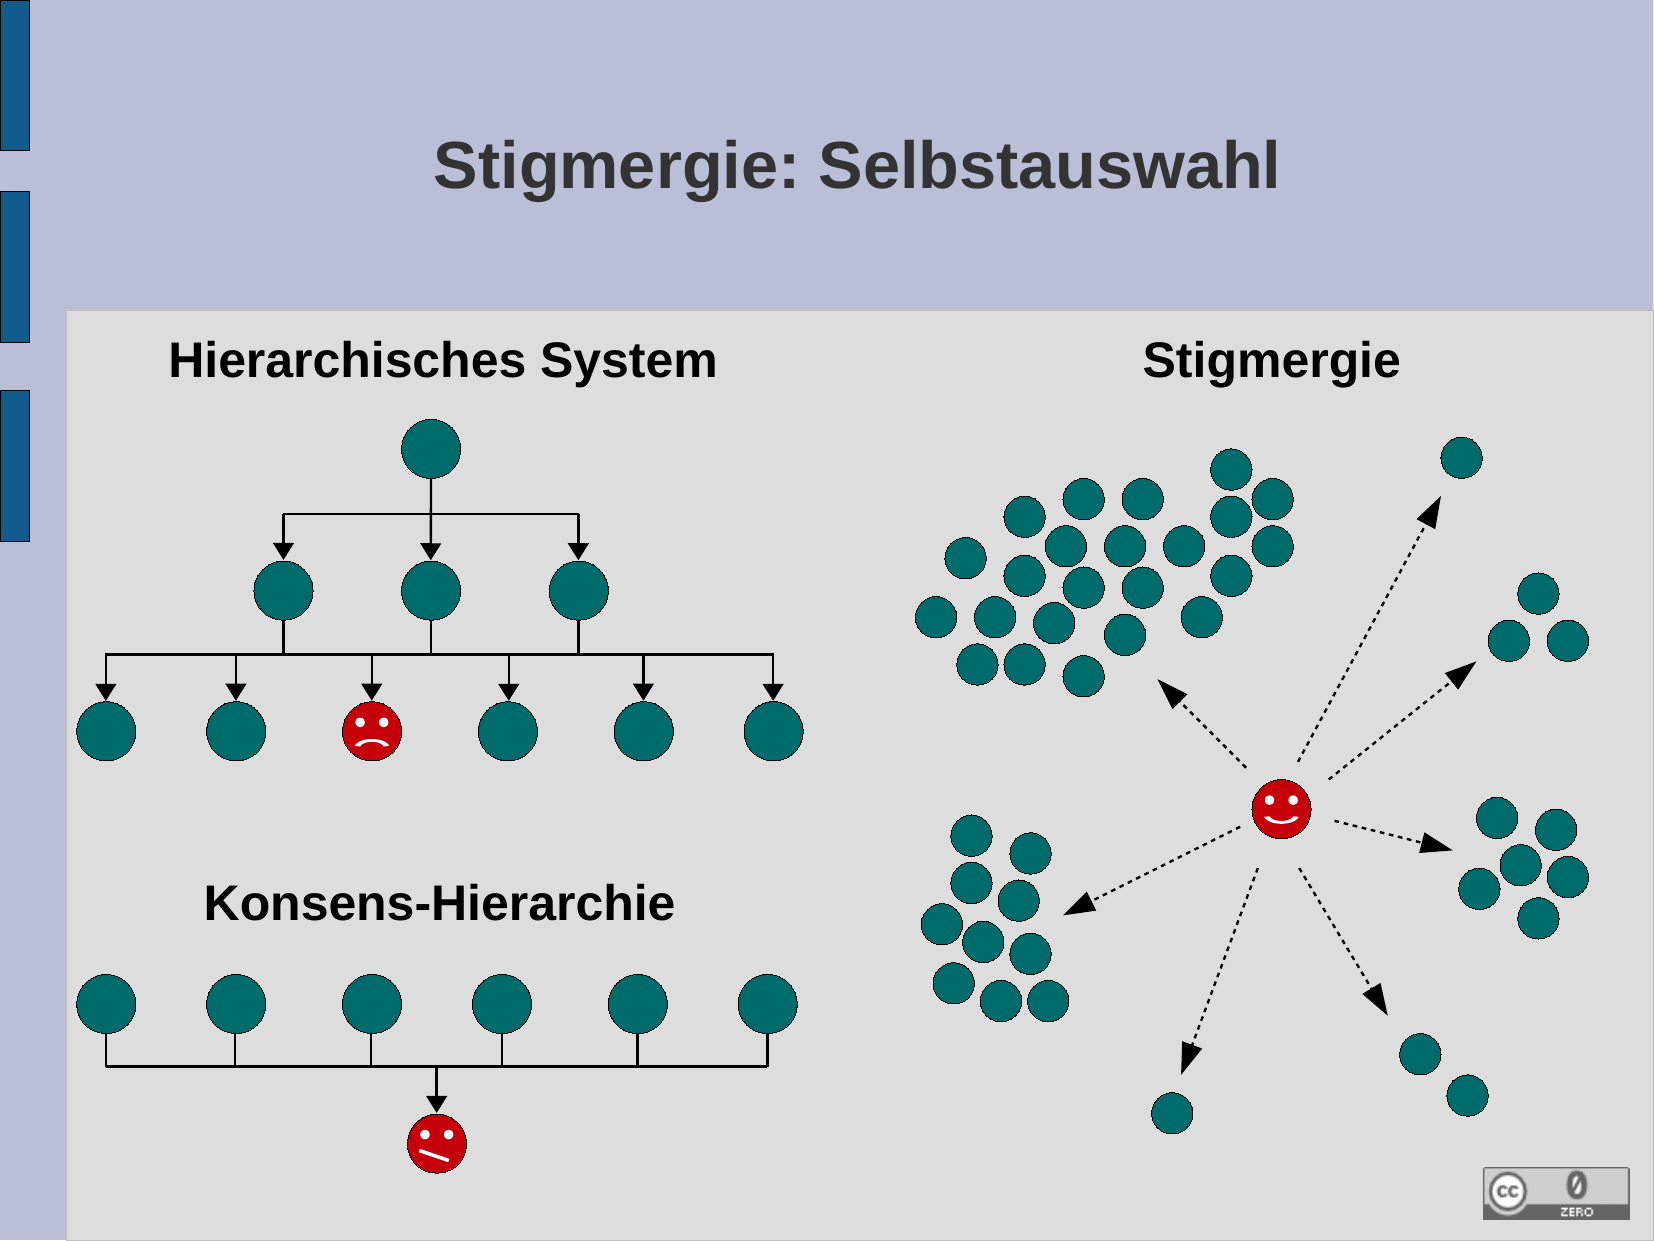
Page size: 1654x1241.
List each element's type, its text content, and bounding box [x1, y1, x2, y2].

text_box [744, 701, 804, 761]
text_box [1517, 897, 1560, 940]
text_box [1163, 525, 1205, 567]
text_box [1104, 525, 1146, 567]
text_box [478, 701, 538, 761]
text_box [608, 974, 668, 1034]
text_box [998, 879, 1040, 922]
text_box Stigmergie [1127, 324, 1417, 396]
text_box [915, 596, 957, 638]
text_box [1251, 525, 1294, 567]
text_box [962, 921, 1004, 963]
text_box [206, 974, 266, 1034]
text_box [1446, 1074, 1489, 1117]
text_box [1210, 555, 1253, 597]
text_box [1045, 525, 1087, 567]
text_box [1122, 566, 1164, 609]
text_box [956, 643, 999, 686]
text_box [1151, 1092, 1193, 1134]
text_box [206, 701, 266, 761]
text_box [980, 980, 1022, 1022]
text_box [1251, 779, 1312, 839]
text_box [76, 701, 136, 761]
text_box [1517, 572, 1560, 615]
text_box [401, 419, 461, 479]
text_box [1251, 478, 1294, 520]
text_box [1181, 596, 1223, 638]
text_box [1033, 602, 1075, 644]
text_box [614, 701, 674, 761]
title Stigmergie: Selbstauswahl [121, 61, 1595, 269]
text_box [401, 561, 461, 621]
text_box [1210, 448, 1253, 491]
text_box [1535, 809, 1577, 851]
text_box [921, 903, 963, 945]
text_box [1062, 478, 1105, 520]
text_box [1547, 856, 1589, 898]
text_box [1027, 980, 1069, 1022]
text_box [933, 962, 975, 1004]
text_box [1500, 844, 1542, 886]
text_box [1440, 437, 1483, 479]
text_box [1476, 797, 1518, 839]
text_box Konsens-Hierarchie [189, 868, 691, 940]
text_box [1122, 478, 1164, 520]
text_box [738, 974, 798, 1034]
text_box [1488, 620, 1530, 662]
text_box Hierarchisches System [153, 324, 734, 396]
text_box [1062, 566, 1105, 609]
text_box [253, 561, 314, 621]
text_box [1003, 496, 1046, 538]
text_box [407, 1114, 467, 1174]
text_box [950, 862, 993, 904]
text_box [342, 701, 402, 761]
text_box [950, 814, 993, 857]
text_box [1003, 555, 1046, 597]
text_box [76, 974, 136, 1034]
text_box [342, 974, 402, 1034]
text_box [1009, 933, 1052, 975]
text_box [944, 537, 987, 579]
picture [1483, 1167, 1630, 1220]
text_box [1547, 620, 1589, 662]
text_box [1458, 868, 1501, 910]
text_box [974, 596, 1016, 638]
text_box [1210, 496, 1253, 538]
text_box [1062, 655, 1105, 697]
text_box [1003, 643, 1046, 686]
text_box [1009, 832, 1052, 875]
text_box [1399, 1033, 1442, 1075]
text_box [549, 561, 609, 621]
text_box [472, 974, 532, 1034]
text_box [1104, 614, 1146, 656]
